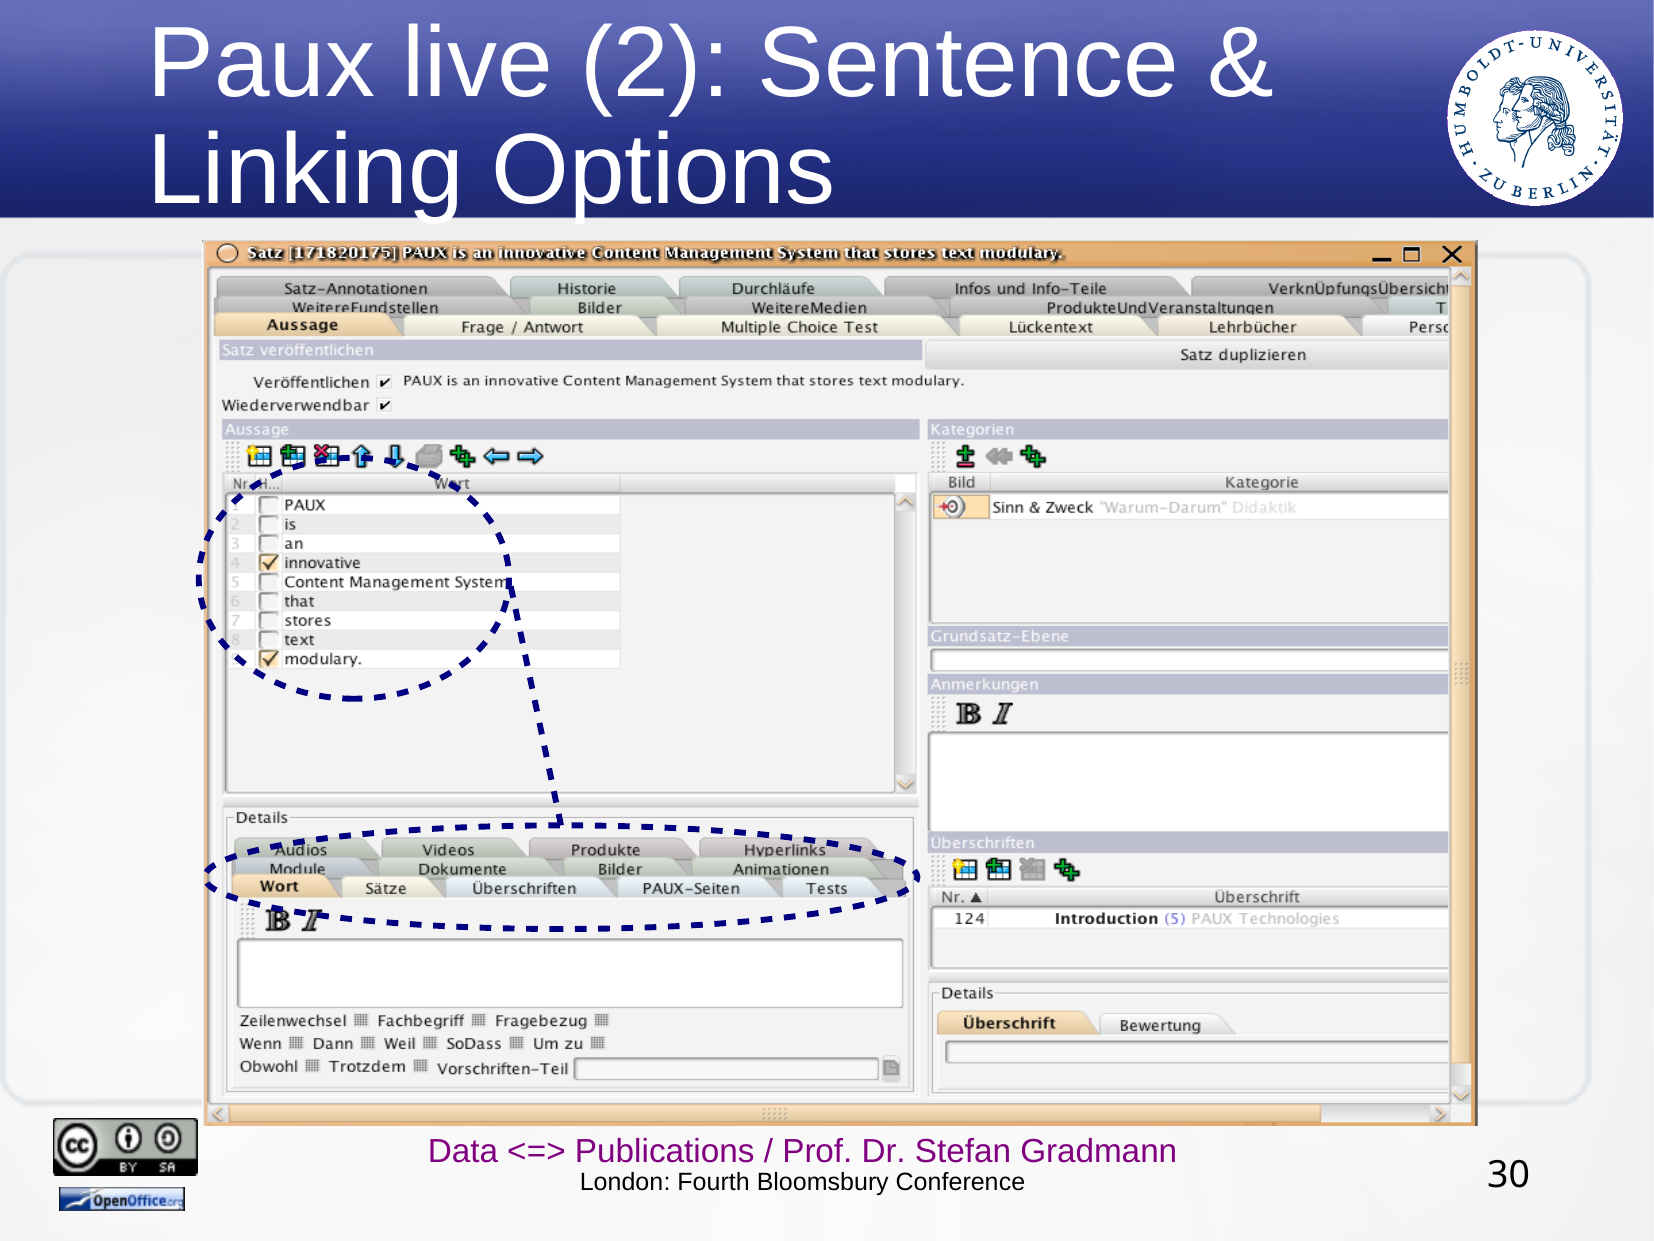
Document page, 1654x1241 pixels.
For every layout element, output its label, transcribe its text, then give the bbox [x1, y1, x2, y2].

title Paux live (2): Sentence & Linking Options [147, 7, 1624, 229]
picture [0, 0, 1654, 1241]
